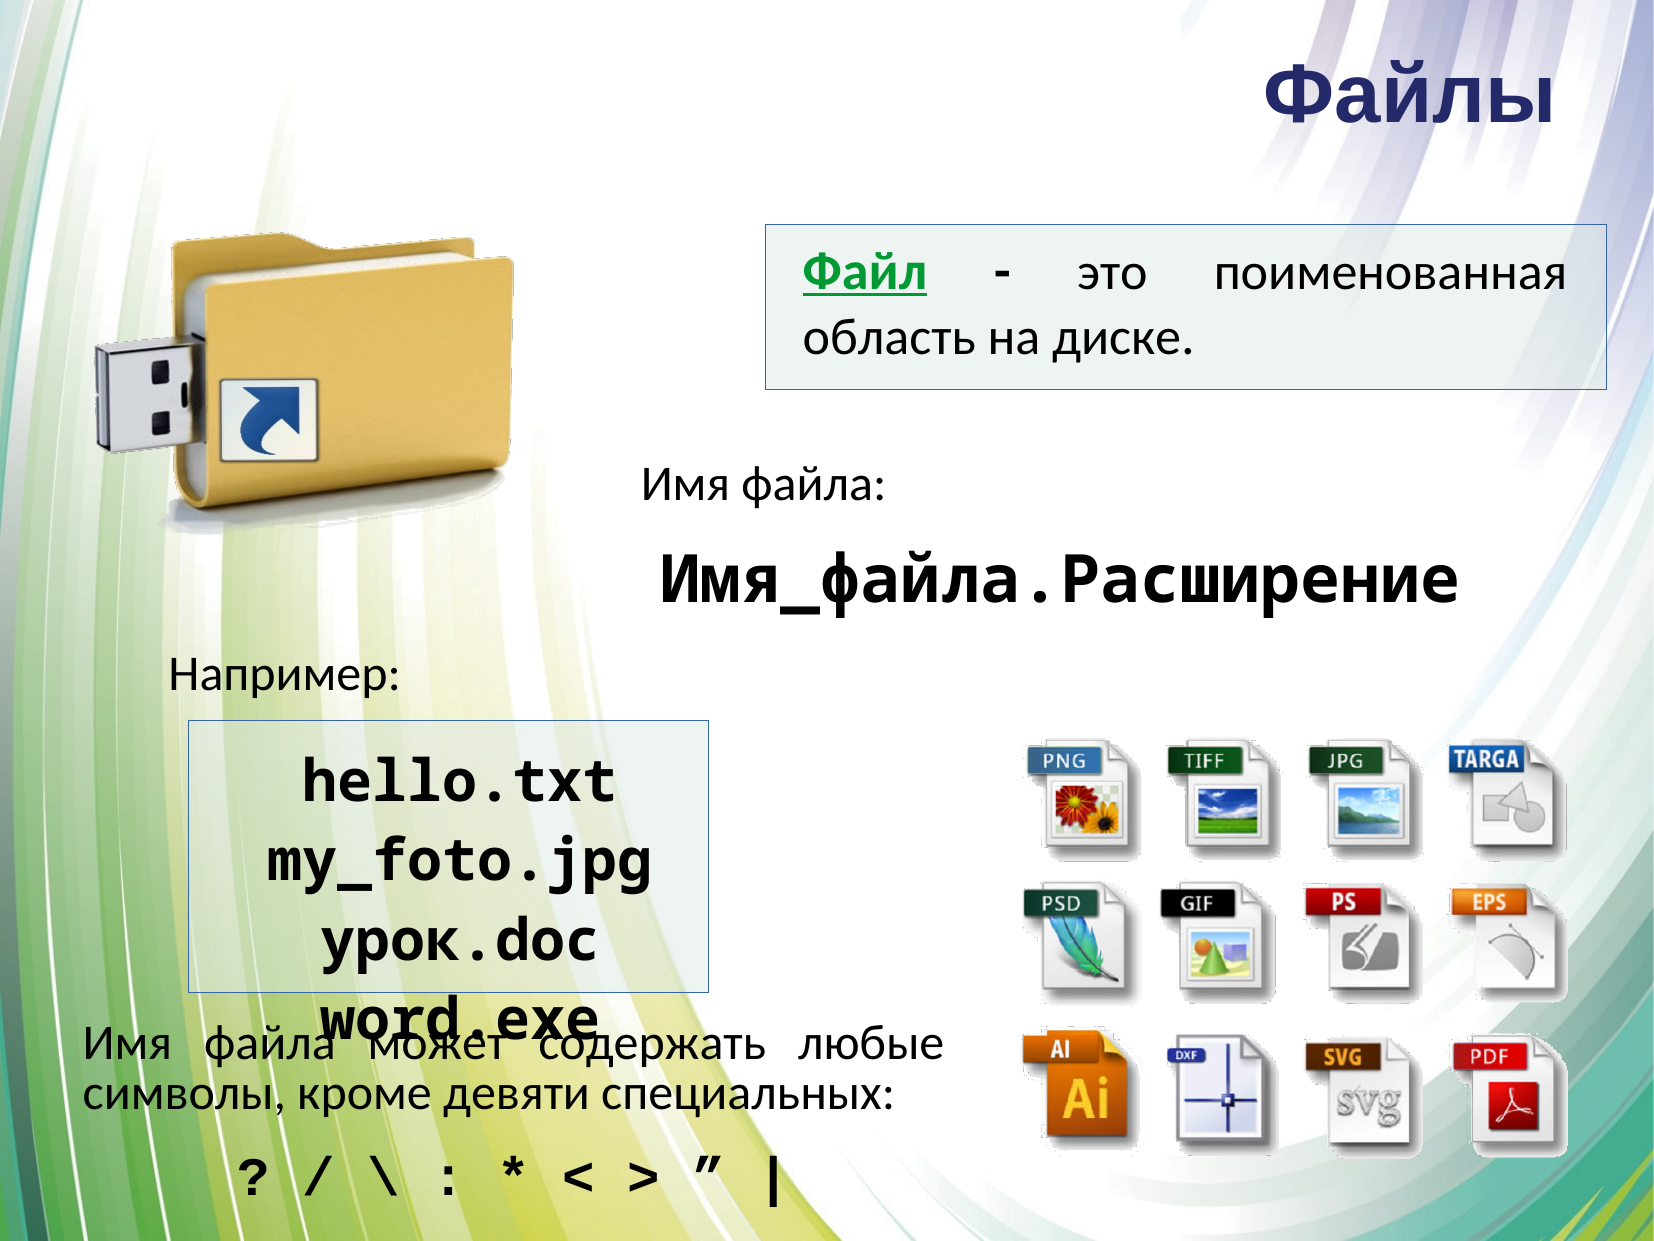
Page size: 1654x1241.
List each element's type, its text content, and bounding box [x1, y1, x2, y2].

text_box [765, 224, 1607, 390]
text_box hello.txt my_foto.jpg урок.doc word.exe [267, 739, 653, 1021]
text_box Файл - это поименованная область на диске. [787, 227, 1583, 374]
text_box [188, 720, 709, 993]
picture [0, 0, 1654, 1241]
text_box Имя файла: [625, 442, 1382, 519]
text_box Имя файла может содержать любые символы, кроме девяти специальных: ? / \ : * < > ” | [82, 1021, 945, 1241]
text_box Файлы [84, 34, 1571, 154]
text_box Имя_файла.Расширение [609, 527, 1476, 624]
text_box Например: [153, 633, 910, 709]
